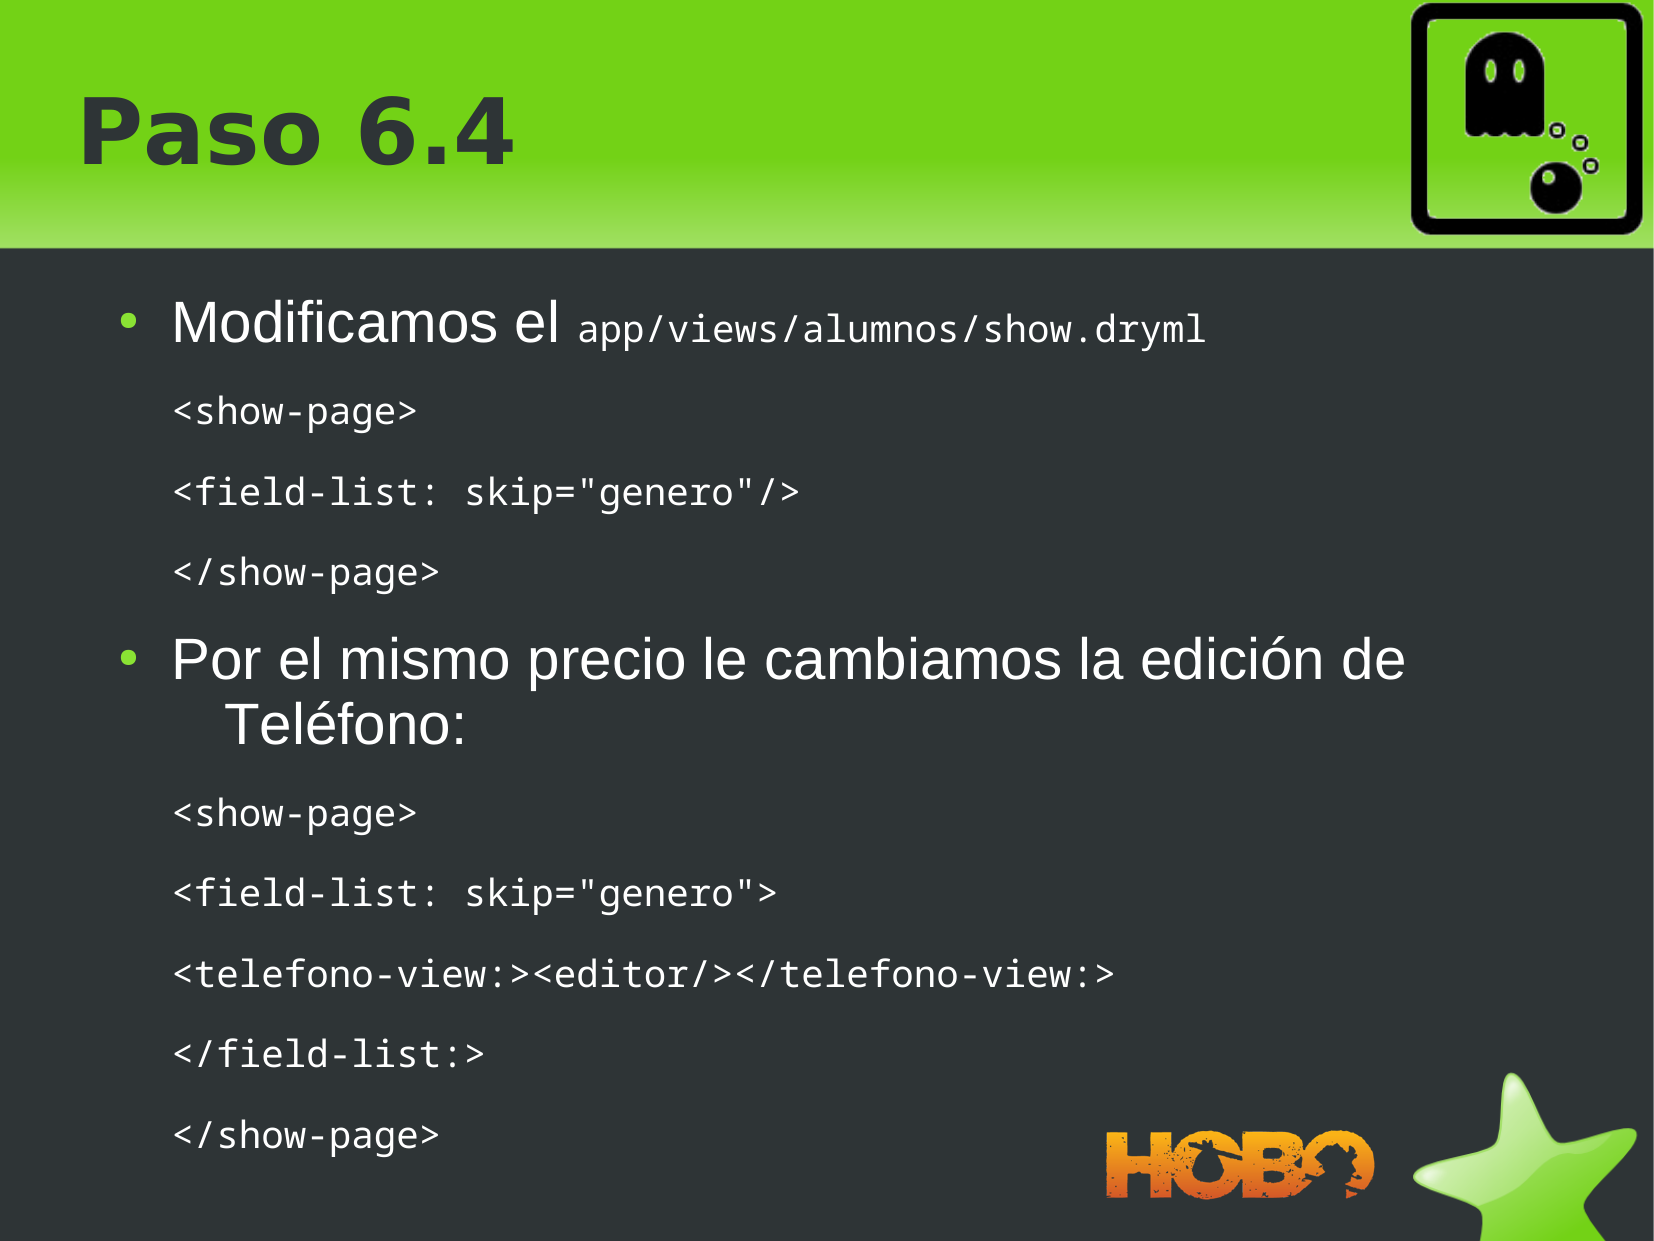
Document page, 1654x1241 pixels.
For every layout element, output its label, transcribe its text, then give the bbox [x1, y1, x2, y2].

title Paso 6.4 [76, 29, 1565, 237]
picture [0, 0, 1654, 1241]
list Modificamos el app/views/alumnos/show.dryml <show-page> <field-list: skip="genero"/> </show-page> Por el mismo precio le cambiamos la edición de Teléfono: <show-page> <field-list: skip="genero"> <telefono-view:><editor/></telefono-view:> </field-list:> </show-page> [82, 290, 1571, 1109]
